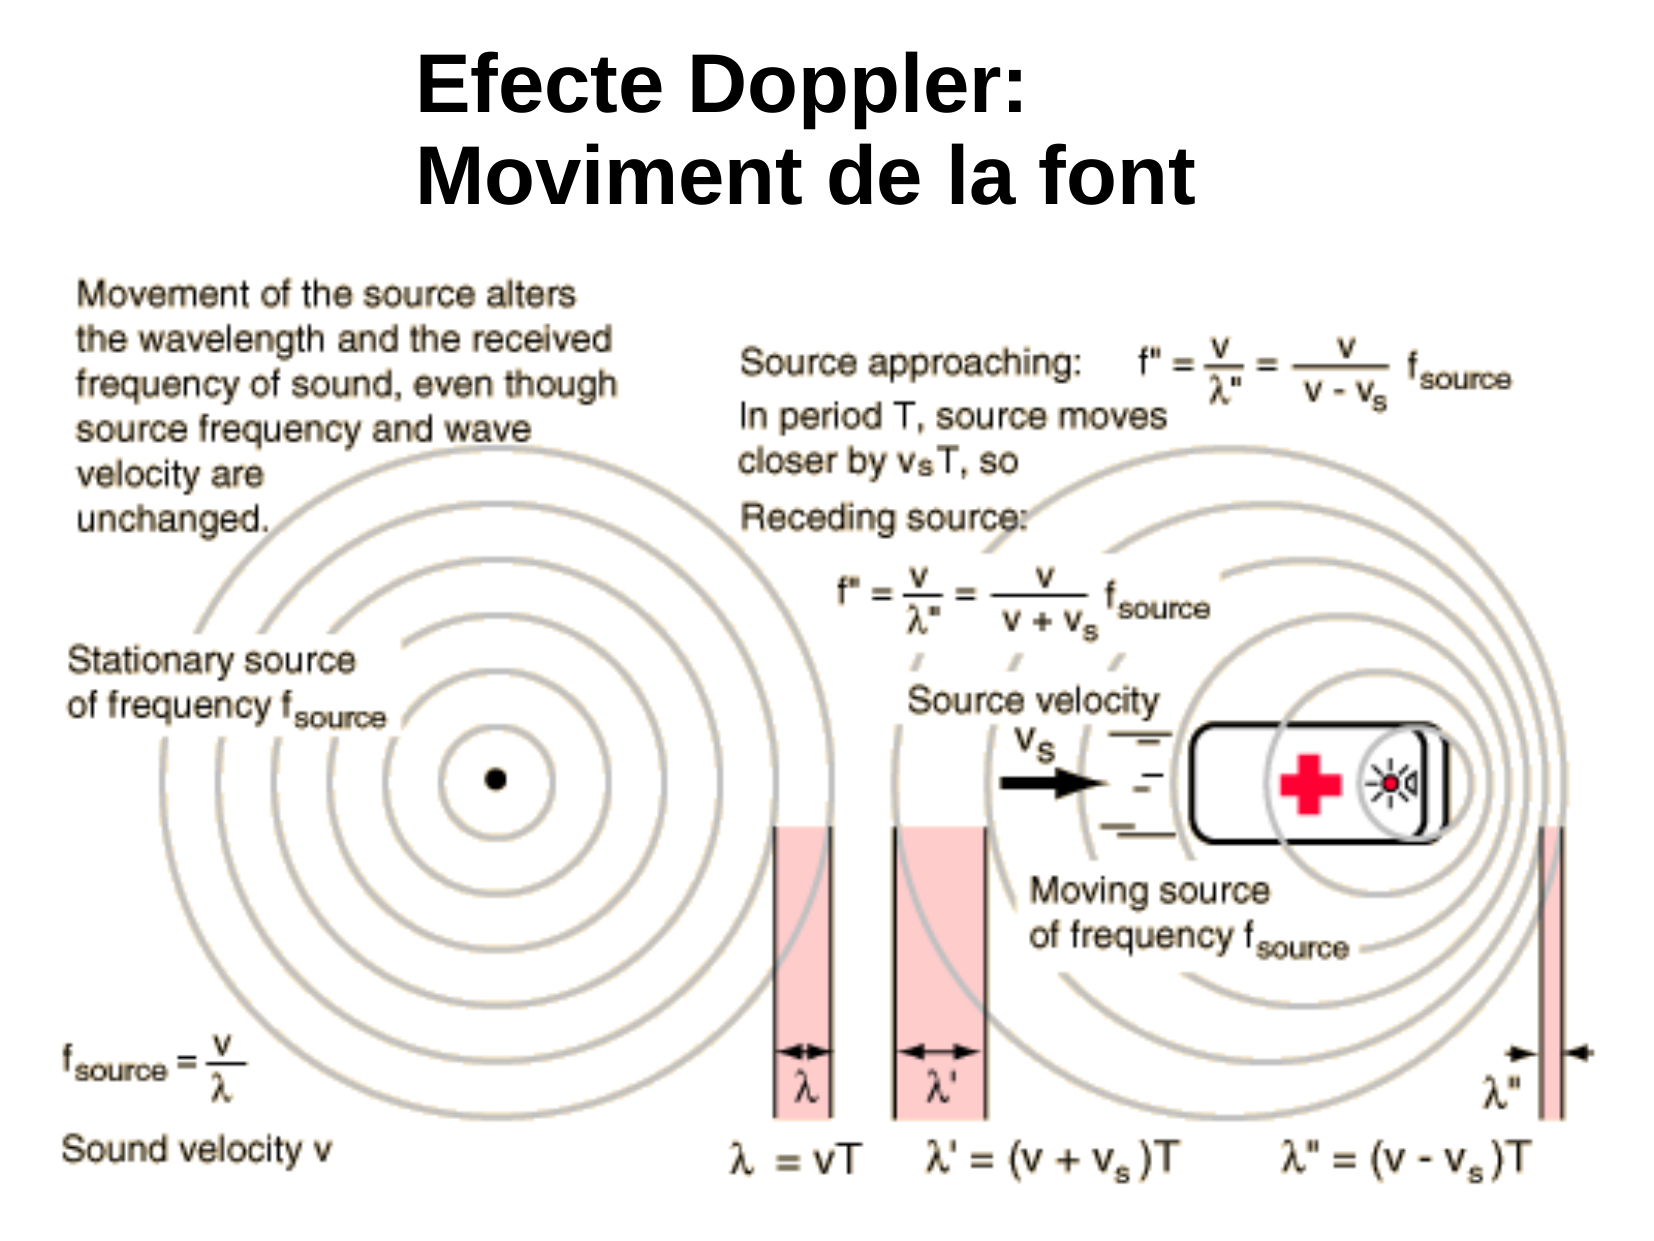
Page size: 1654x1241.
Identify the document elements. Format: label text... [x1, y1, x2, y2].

picture [33, 263, 1620, 1209]
text_box Efecte Doppler: Moviment de la font [400, 29, 1304, 231]
